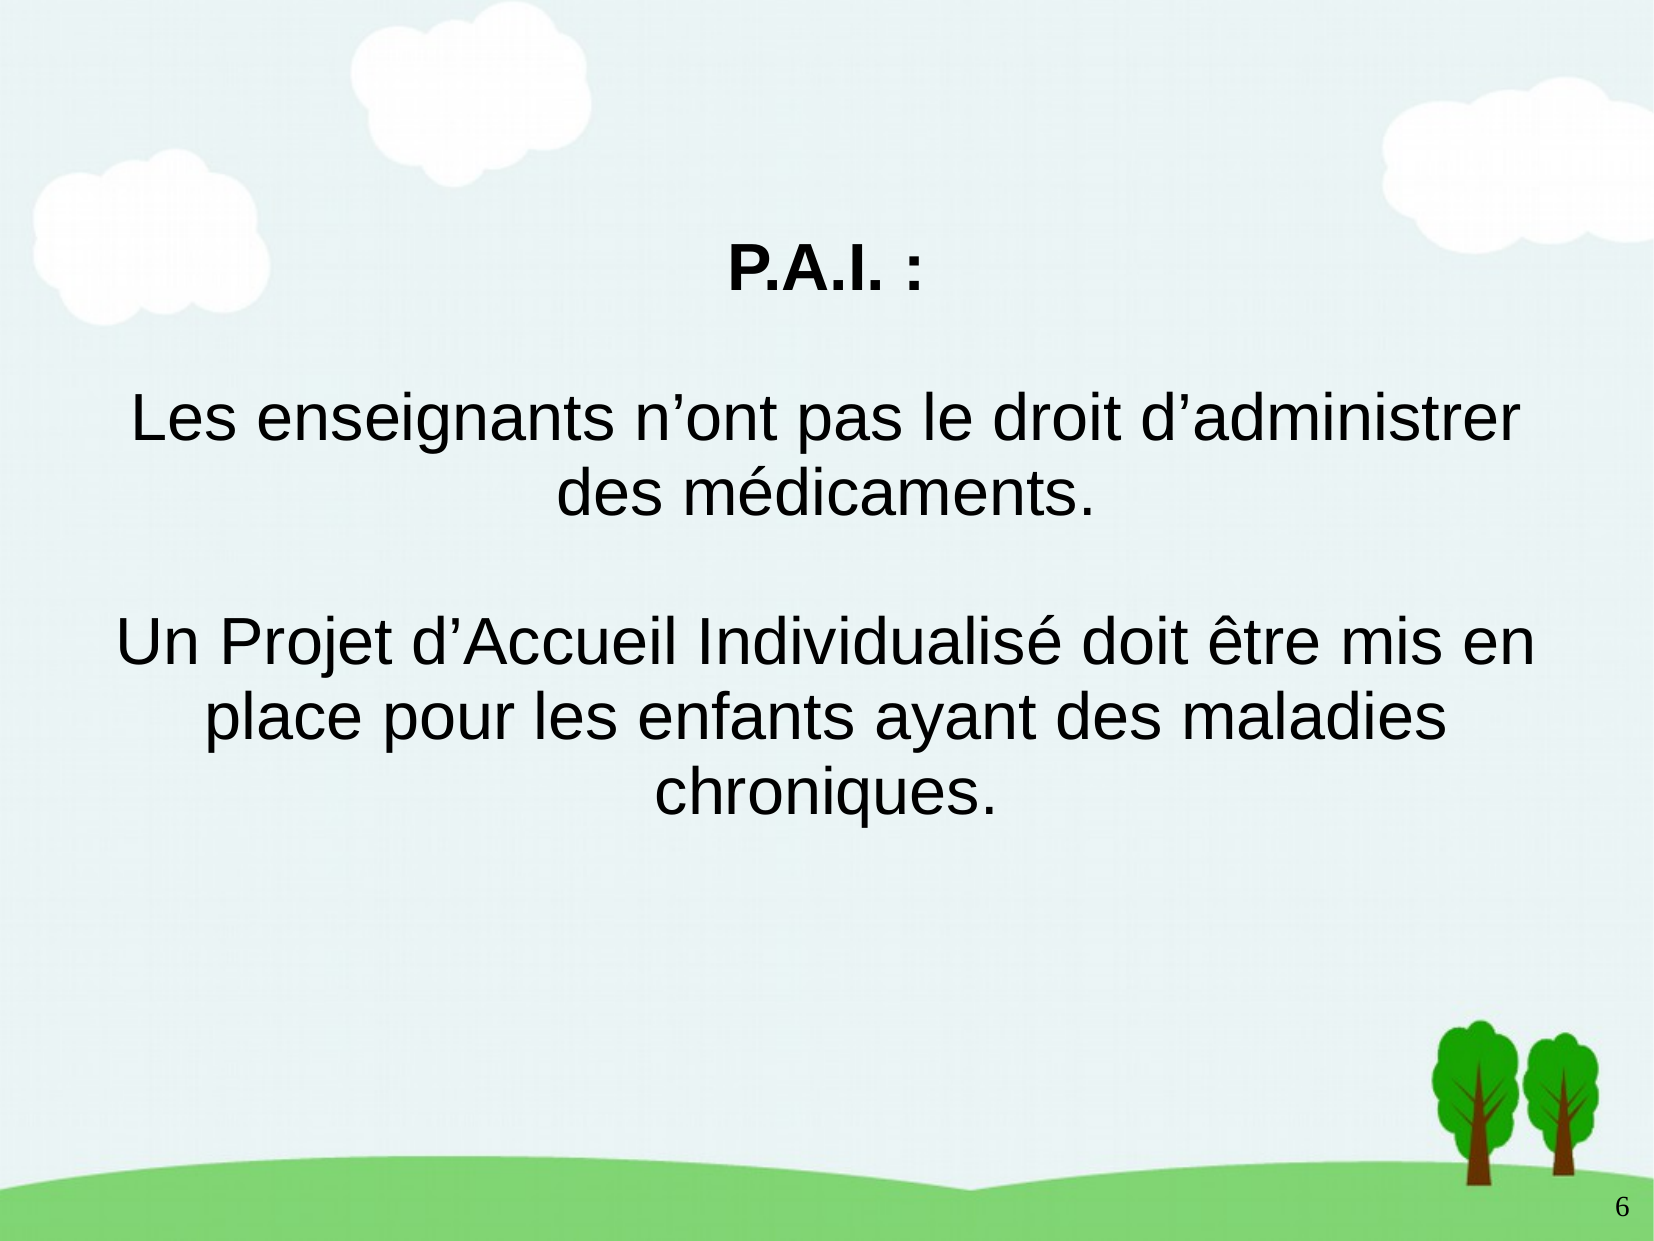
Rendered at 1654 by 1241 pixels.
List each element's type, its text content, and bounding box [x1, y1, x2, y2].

picture [0, 0, 1654, 1241]
subtitle P.A.I. : Les enseignants n’ont pas le droit d’administrer des médicaments. Un Projet d’Accueil Individualisé doit être mis en place pour les enfants ayant des maladies chroniques. [82, 49, 1571, 1010]
